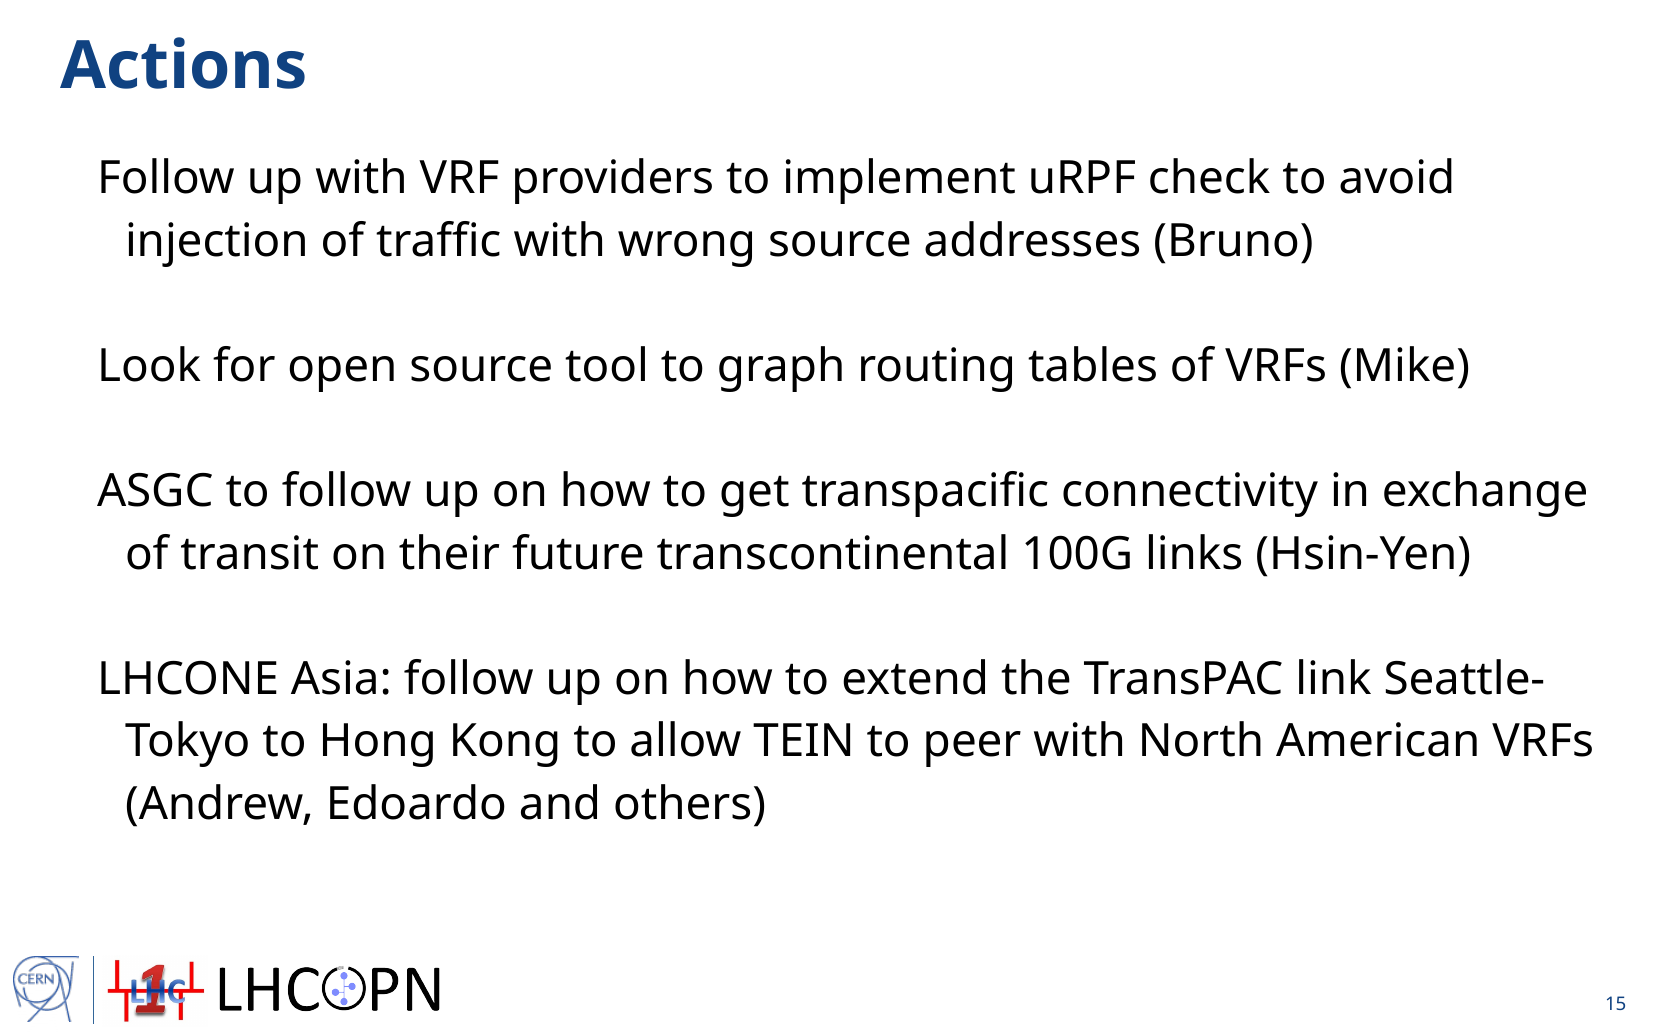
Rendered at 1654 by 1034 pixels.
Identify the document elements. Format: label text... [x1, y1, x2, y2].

title Actions [60, 0, 1528, 138]
text_box Follow up with VRF providers to implement uRPF check to avoid injection of traffic with wrong source addresses (Bruno) Look for open source tool to graph routing tables of VRFs (Mike) ASGC to follow up on how to get transpacific connectivity in exchange of transit on their future transcontinental 100G links (Hsin-Yen) LHCONE Asia: follow up on how to extend the TransPAC link Seattle-Tokyo to Hong Kong to allow TEIN to peer with North American VRFs (Andrew, Edoardo and others) [82, 137, 1638, 1032]
picture [13, 956, 79, 1032]
